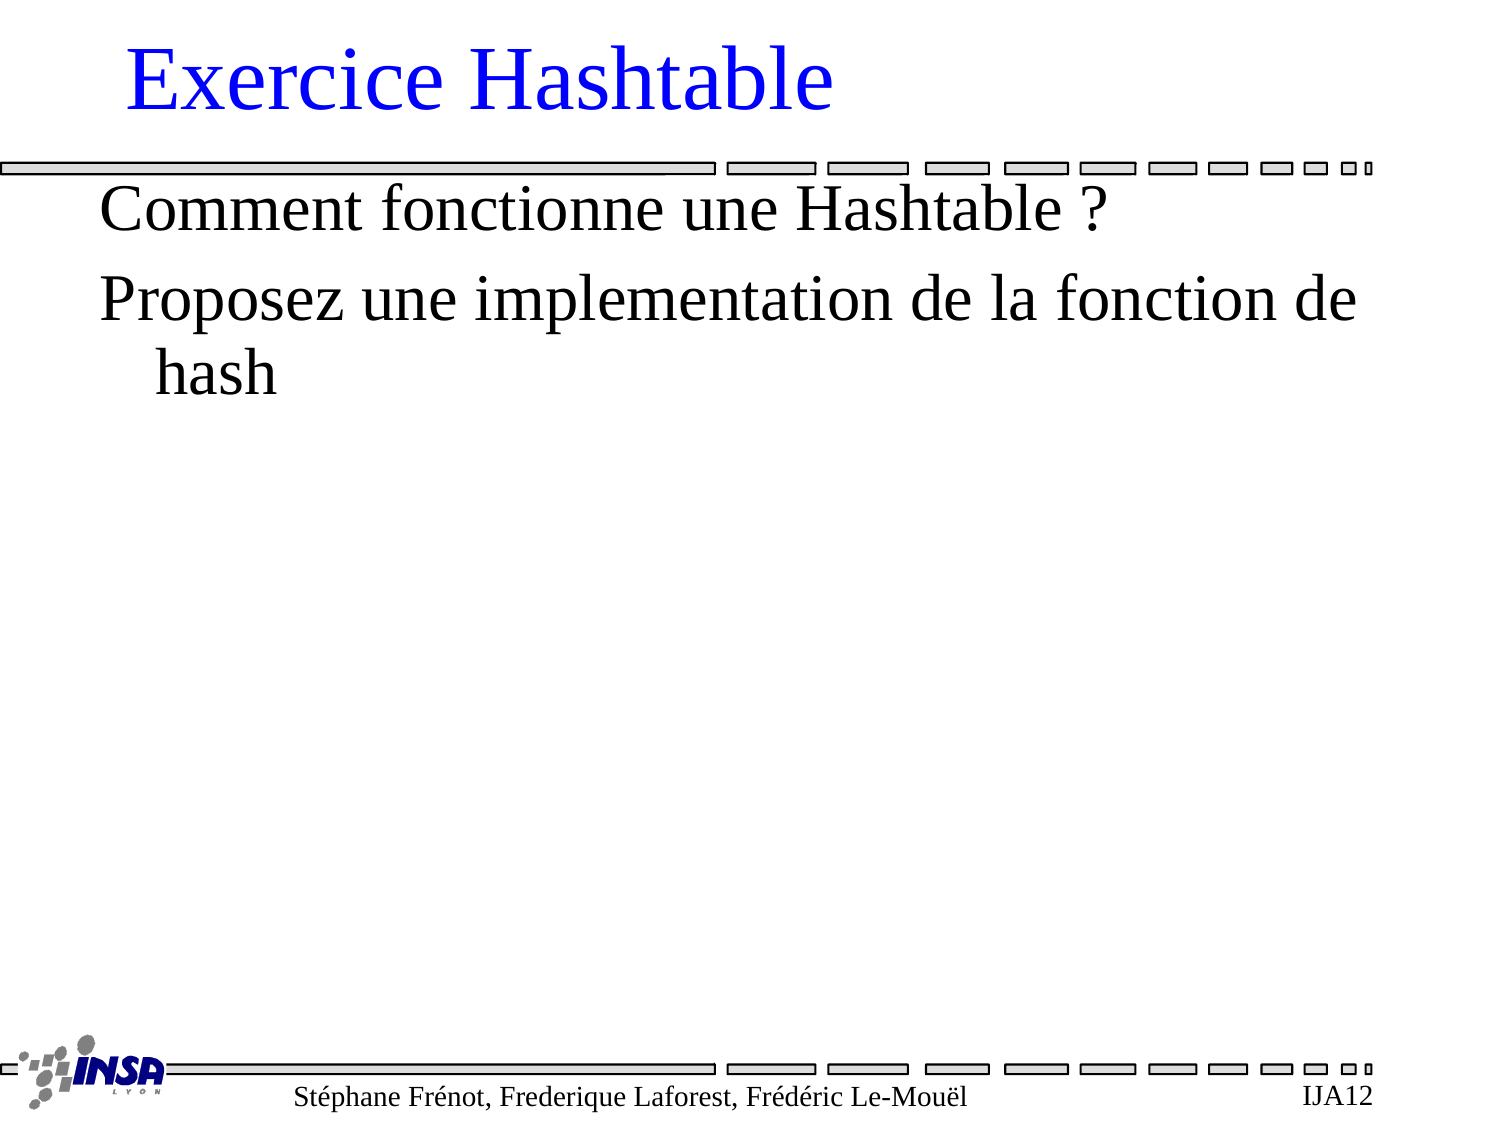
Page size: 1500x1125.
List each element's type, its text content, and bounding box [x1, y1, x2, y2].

list Comment fonctionne une Hashtable ? Proposez une implementation de la fonction de hash [99, 174, 1375, 1000]
title Exercice Hashtable [125, 0, 1400, 162]
